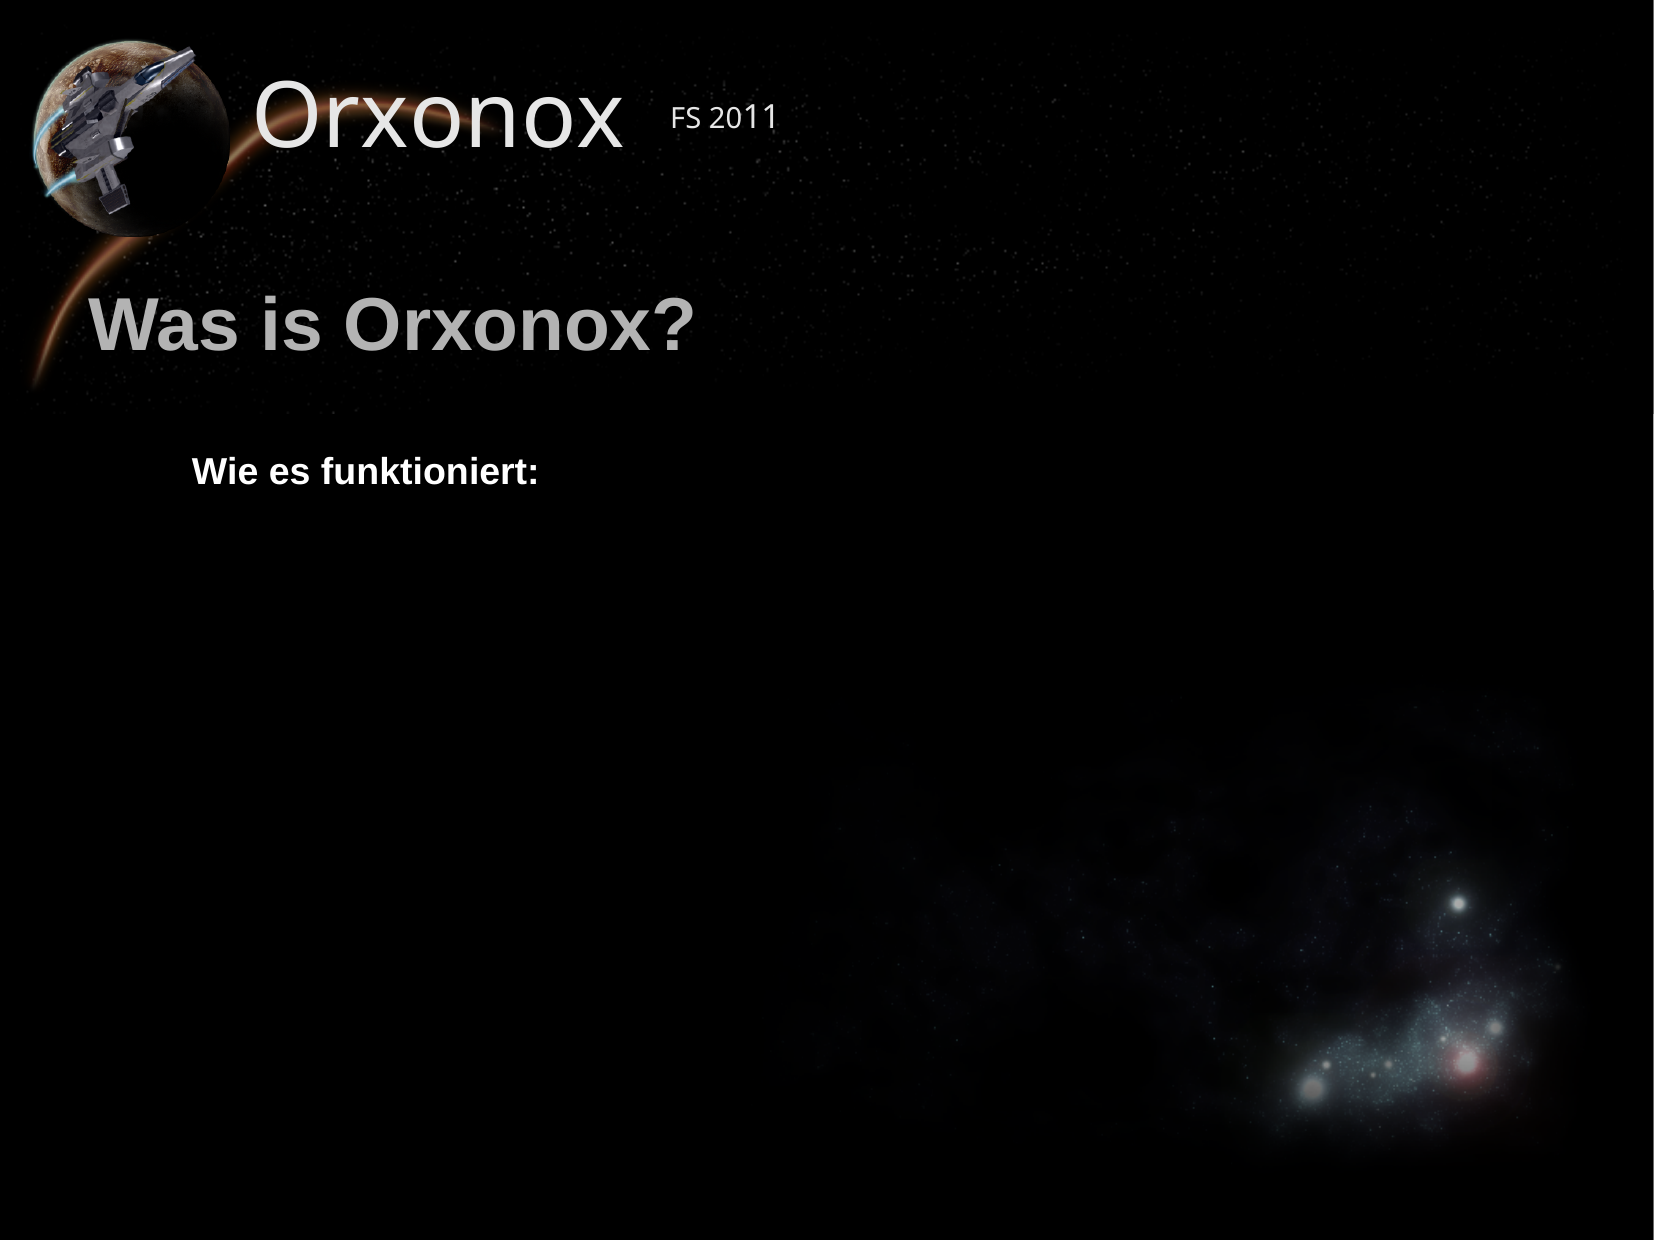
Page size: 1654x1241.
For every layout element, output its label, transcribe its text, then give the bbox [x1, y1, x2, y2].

title Was is Orxonox? [88, 273, 1577, 377]
picture [354, 590, 1654, 1240]
picture [0, 0, 1654, 521]
text_box Wie es funktioniert: [177, 442, 1329, 500]
